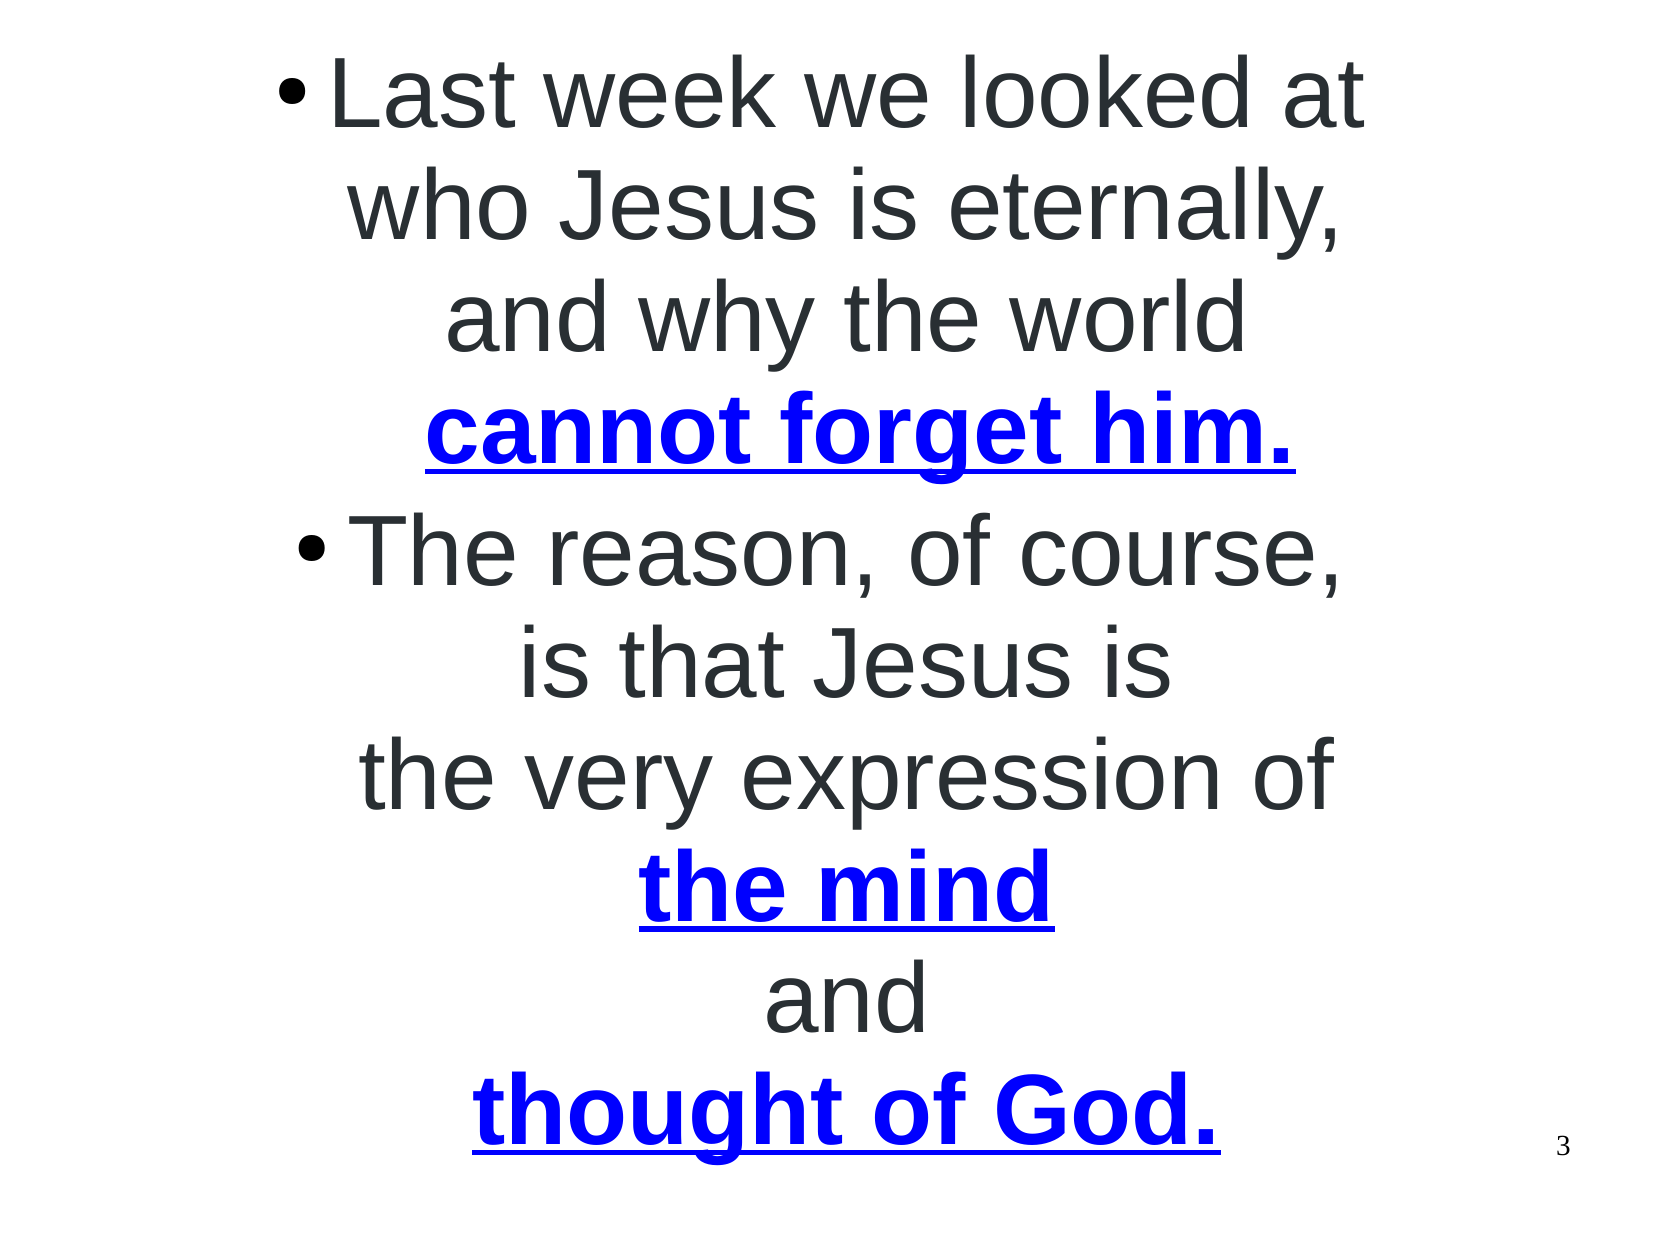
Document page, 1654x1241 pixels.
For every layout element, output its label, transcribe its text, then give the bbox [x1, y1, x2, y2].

list Last week we looked at who Jesus is eternally, and why the world cannot forget him. The reason, of course, is that Jesus is the very expression of the mind and thought of God. [37, 37, 1613, 1238]
